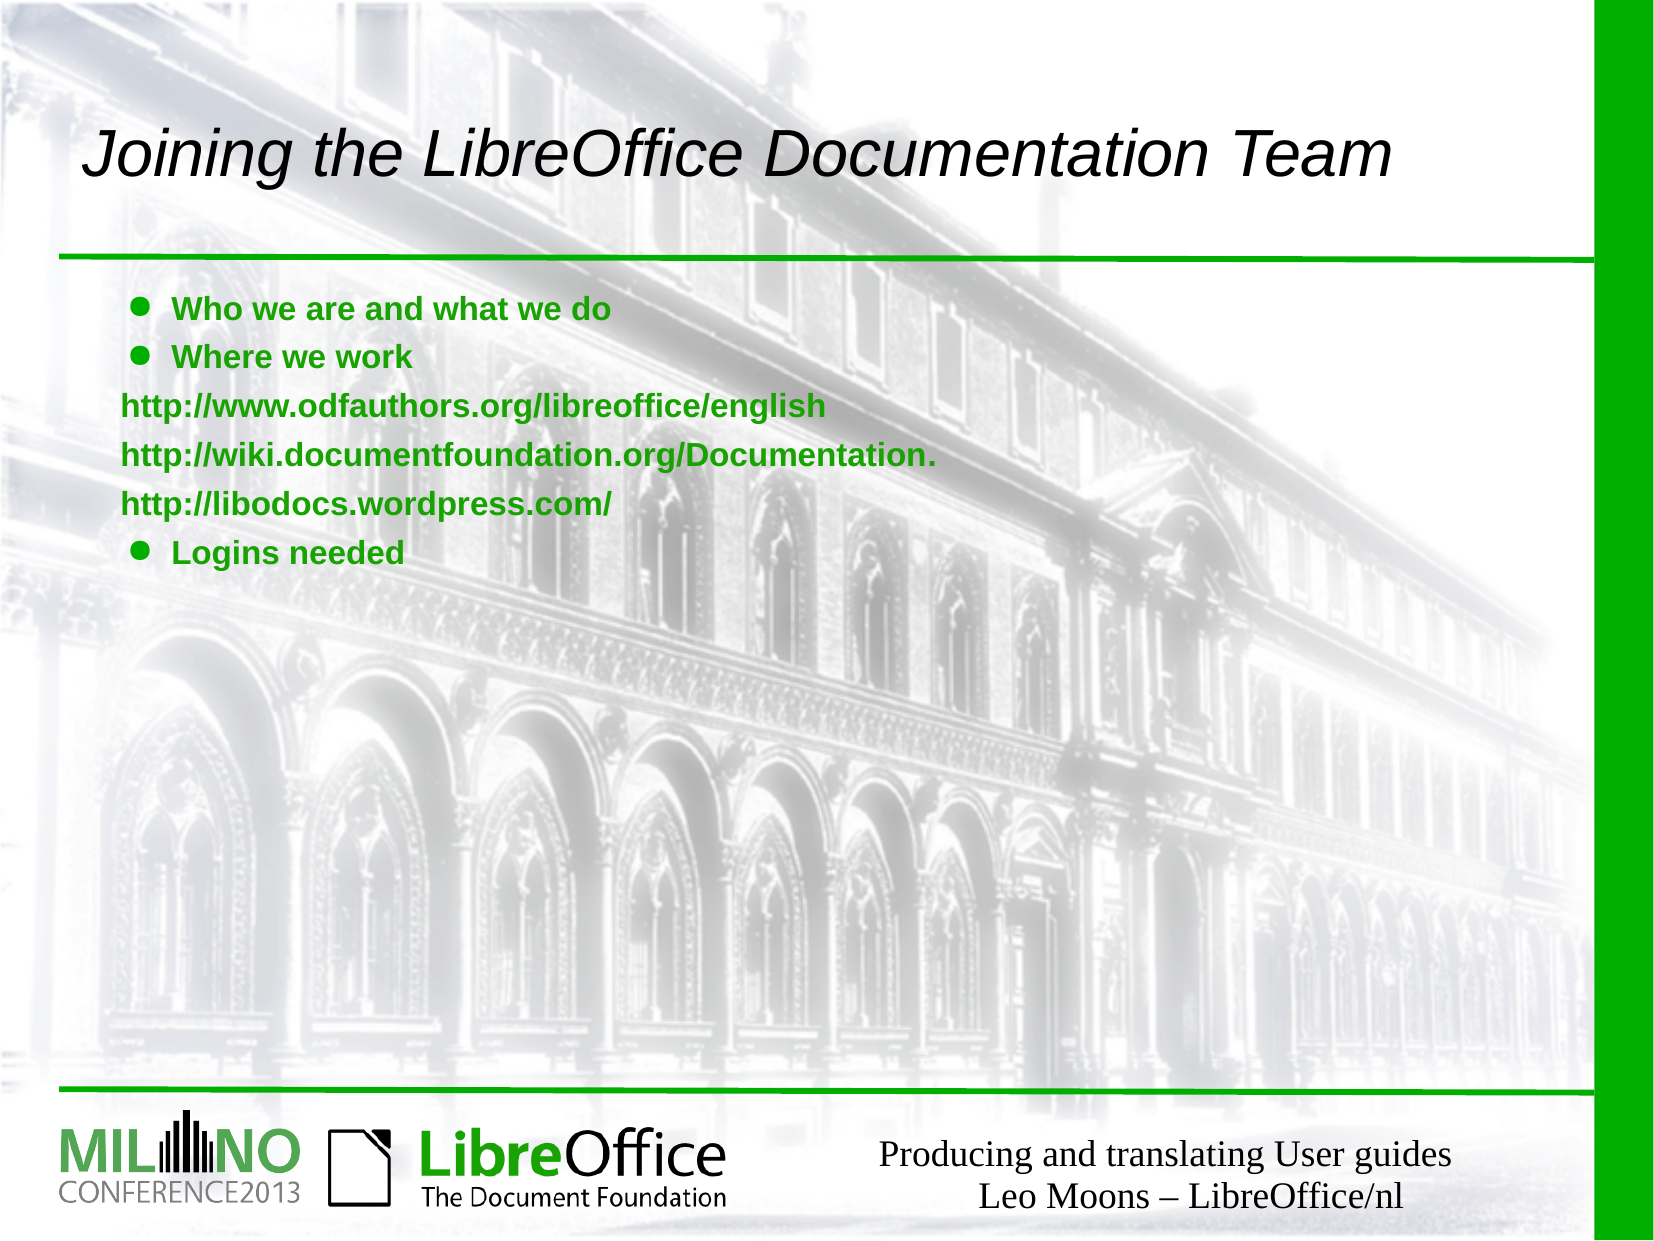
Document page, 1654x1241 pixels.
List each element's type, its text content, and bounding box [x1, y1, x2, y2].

picture [0, 1, 1594, 1241]
title Joining the LibreOffice Documentation Team [82, 49, 1571, 257]
text_box Producing and translating User guides Leo Moons – LibreOffice/nl [864, 1126, 1519, 1224]
list Who we are and what we do Where we work http://www.odfauthors.org/libreoffice/english http://wiki.documentfoundation.org/Documentation. http://libodocs.wordpress.com/ Logins needed [82, 290, 1571, 1010]
